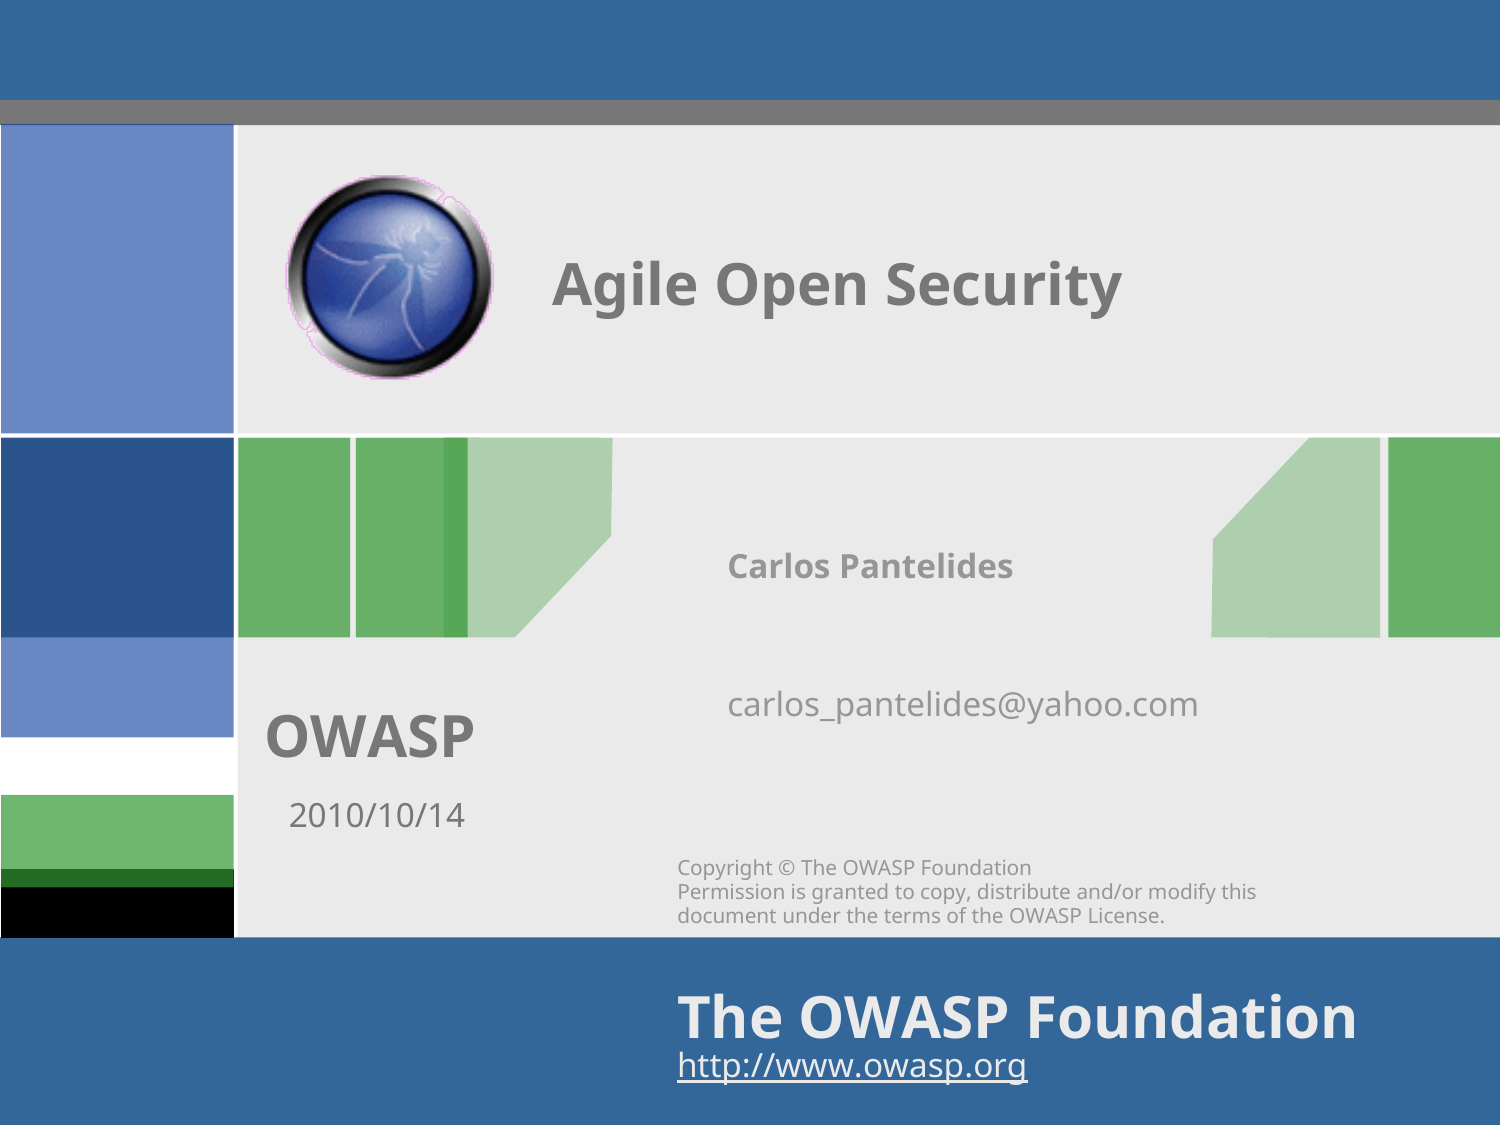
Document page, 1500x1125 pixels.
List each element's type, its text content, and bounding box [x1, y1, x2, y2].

subtitle Carlos Pantelides carlos_pantelides@yahoo.com [712, 534, 1326, 765]
text_box 2010/10/14 [274, 787, 481, 844]
title Agile Open Security [537, 124, 1500, 438]
picture [275, 174, 501, 382]
